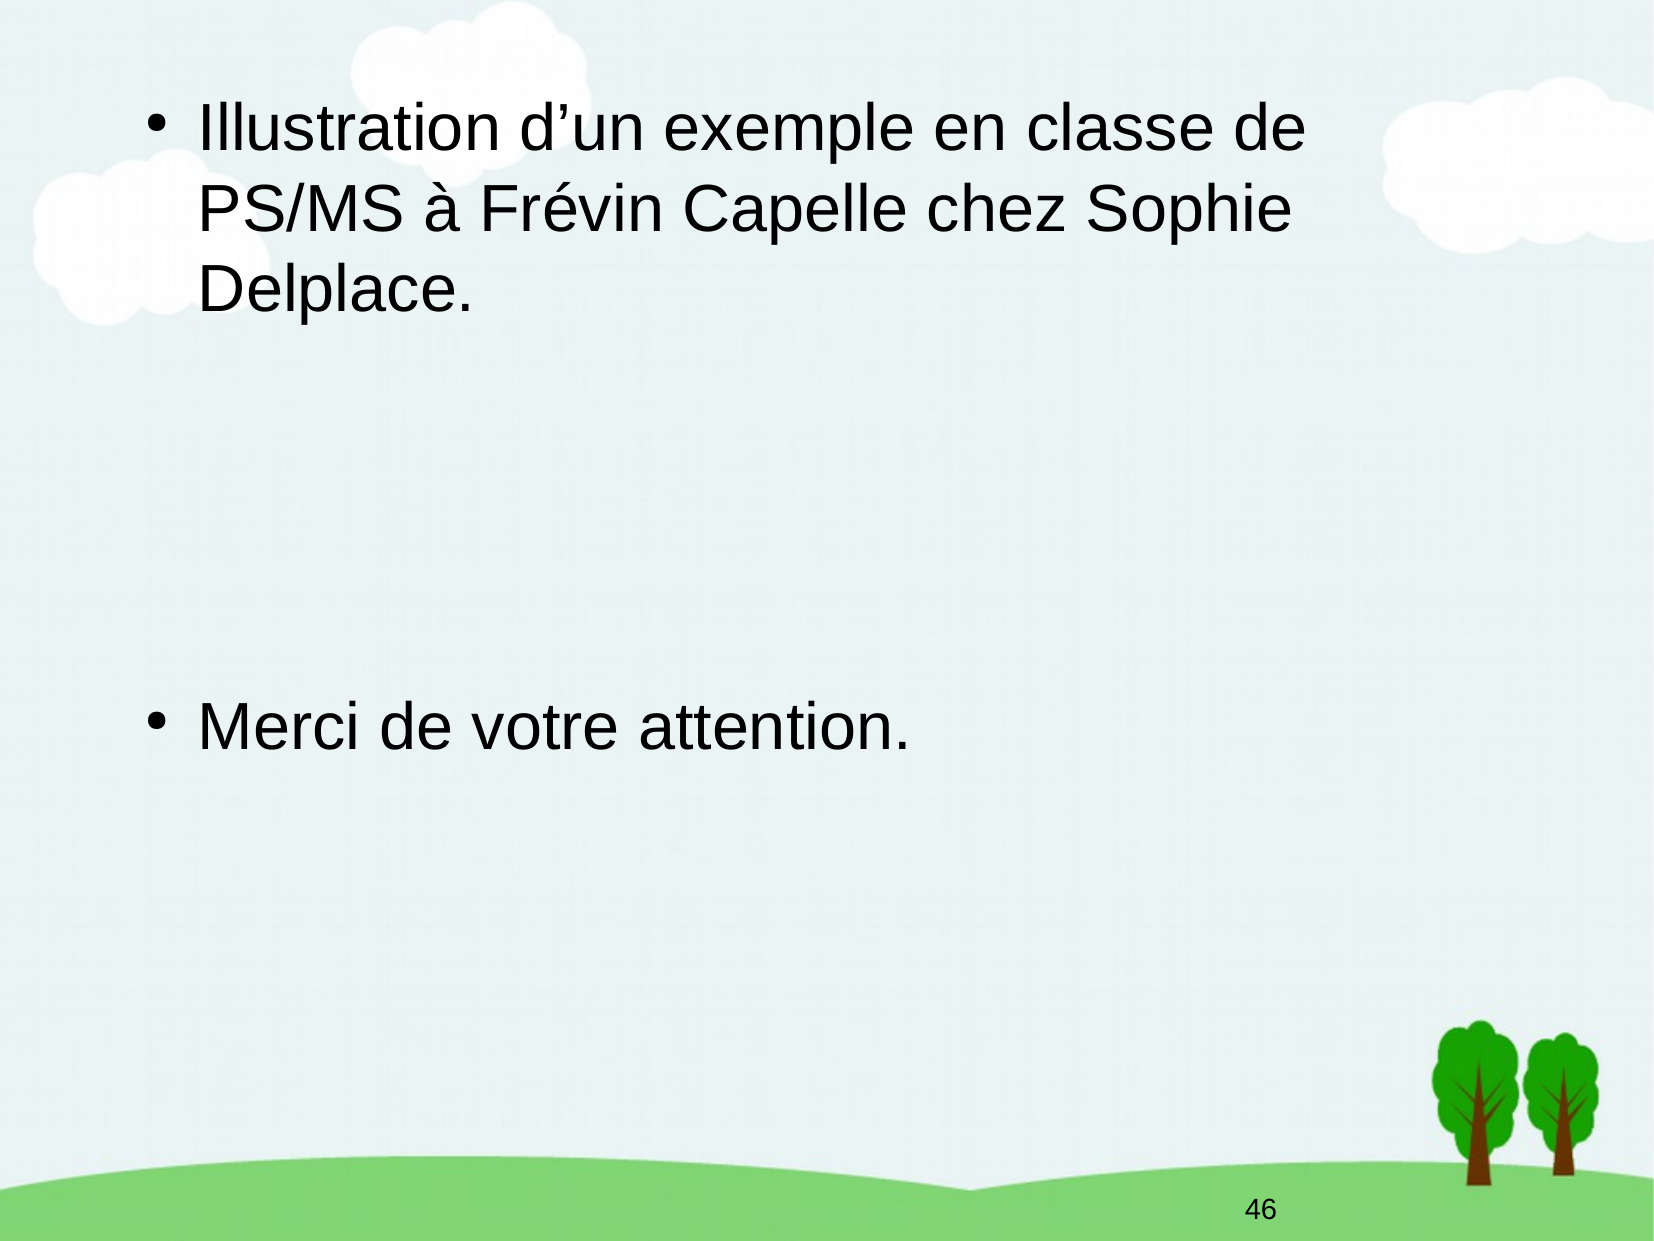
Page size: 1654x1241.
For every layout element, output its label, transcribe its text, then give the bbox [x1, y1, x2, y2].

text_box <numéro> [1244, 1190, 1630, 1241]
picture [0, 0, 1654, 1241]
list Illustration d’un exemple en classe de PS/MS à Frévin Capelle chez Sophie Delplace. Merci de votre attention. [127, 84, 1527, 1019]
